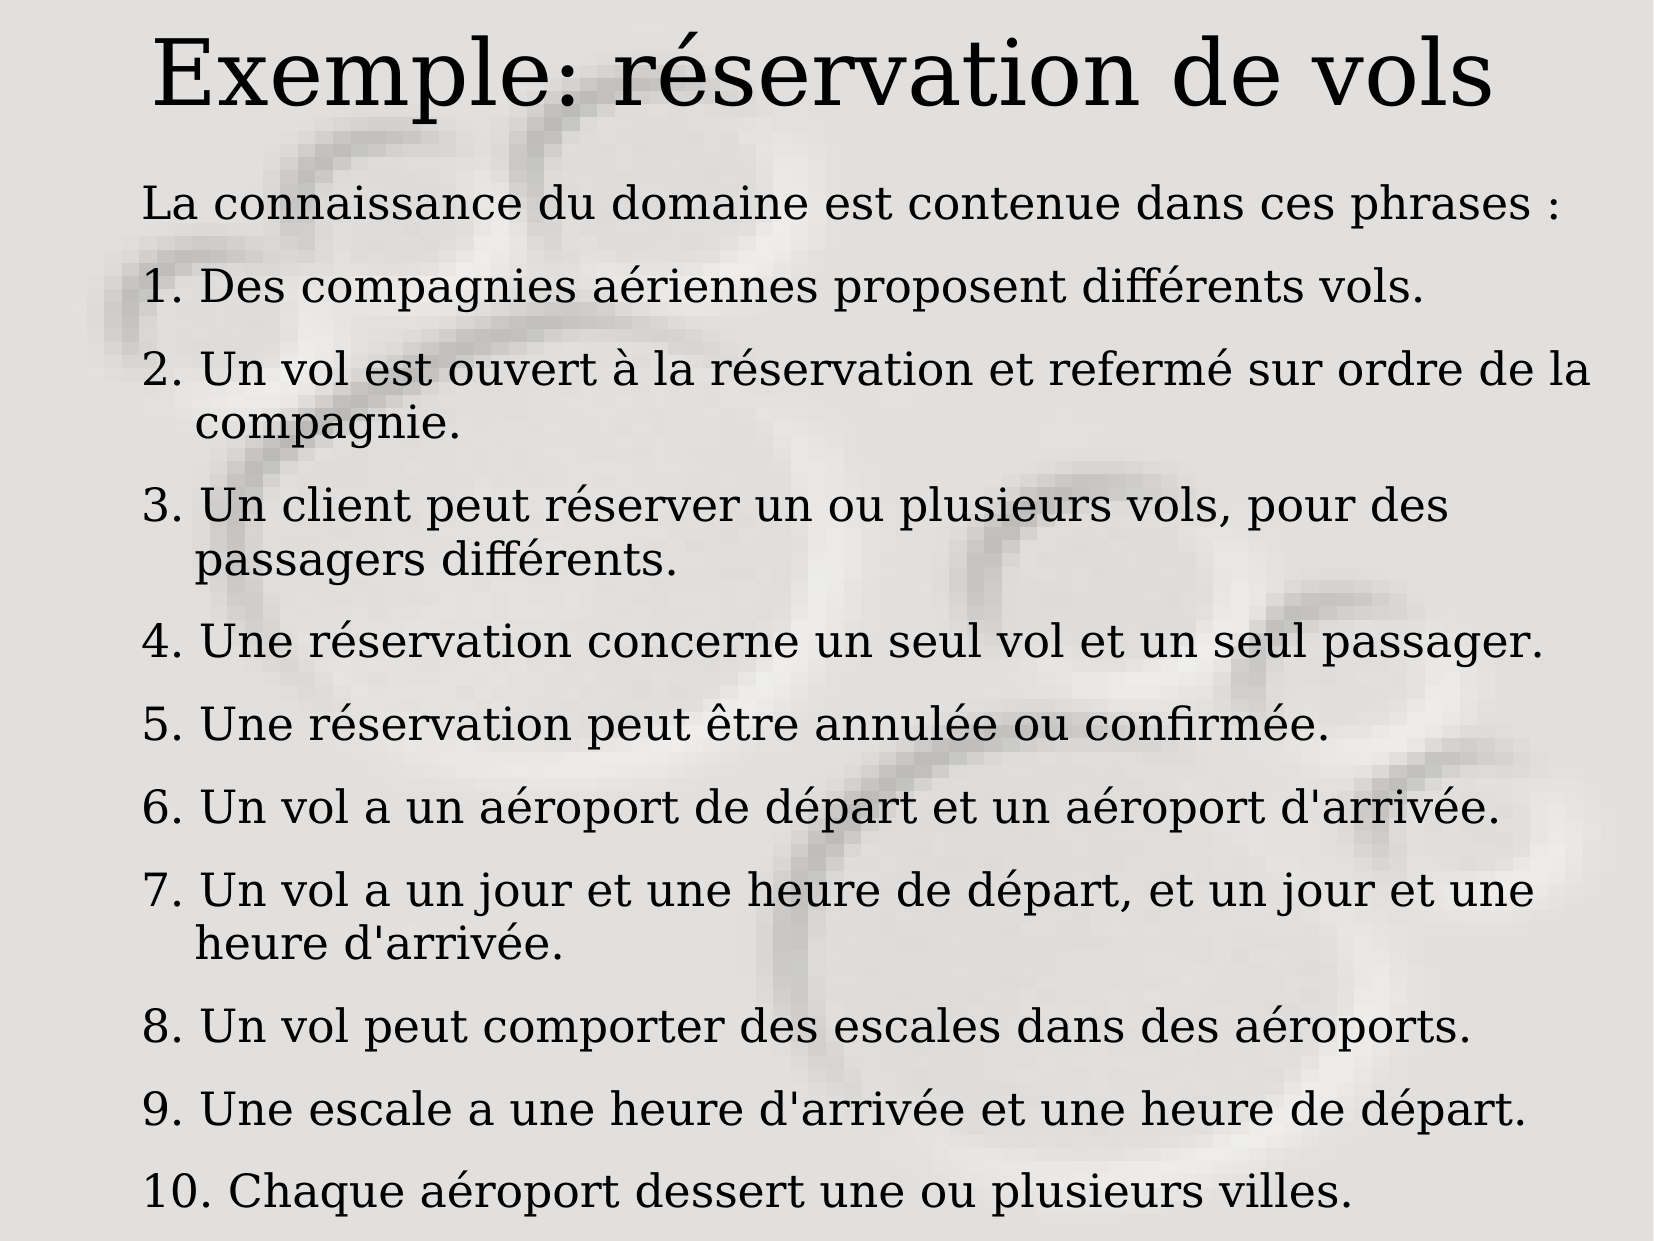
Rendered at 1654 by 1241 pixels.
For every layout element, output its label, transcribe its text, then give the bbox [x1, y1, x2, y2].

title Exemple: réservation de vols [118, 0, 1531, 148]
list La connaissance du domaine est contenue dans ces phrases : 1. Des compagnies aériennes proposent différents vols. 2. Un vol est ouvert à la réservation et refermé sur ordre de la compagnie. 3. Un client peut réserver un ou plusieurs vols, pour des passagers différents. 4. Une réservation concerne un seul vol et un seul passager. 5. Une réservation peut être annulée ou confirmée. 6. Un vol a un aéroport de départ et un aéroport d'arrivée. 7. Un vol a un jour et une heure de départ, et un jour et une heure d'arrivée. 8. Un vol peut comporter des escales dans des aéroports. 9. Une escale a une heure d'arrivée et une heure de départ. 10. Chaque aéroport dessert une ou plusieurs villes. [123, 177, 1625, 1219]
picture [0, 0, 1654, 1241]
